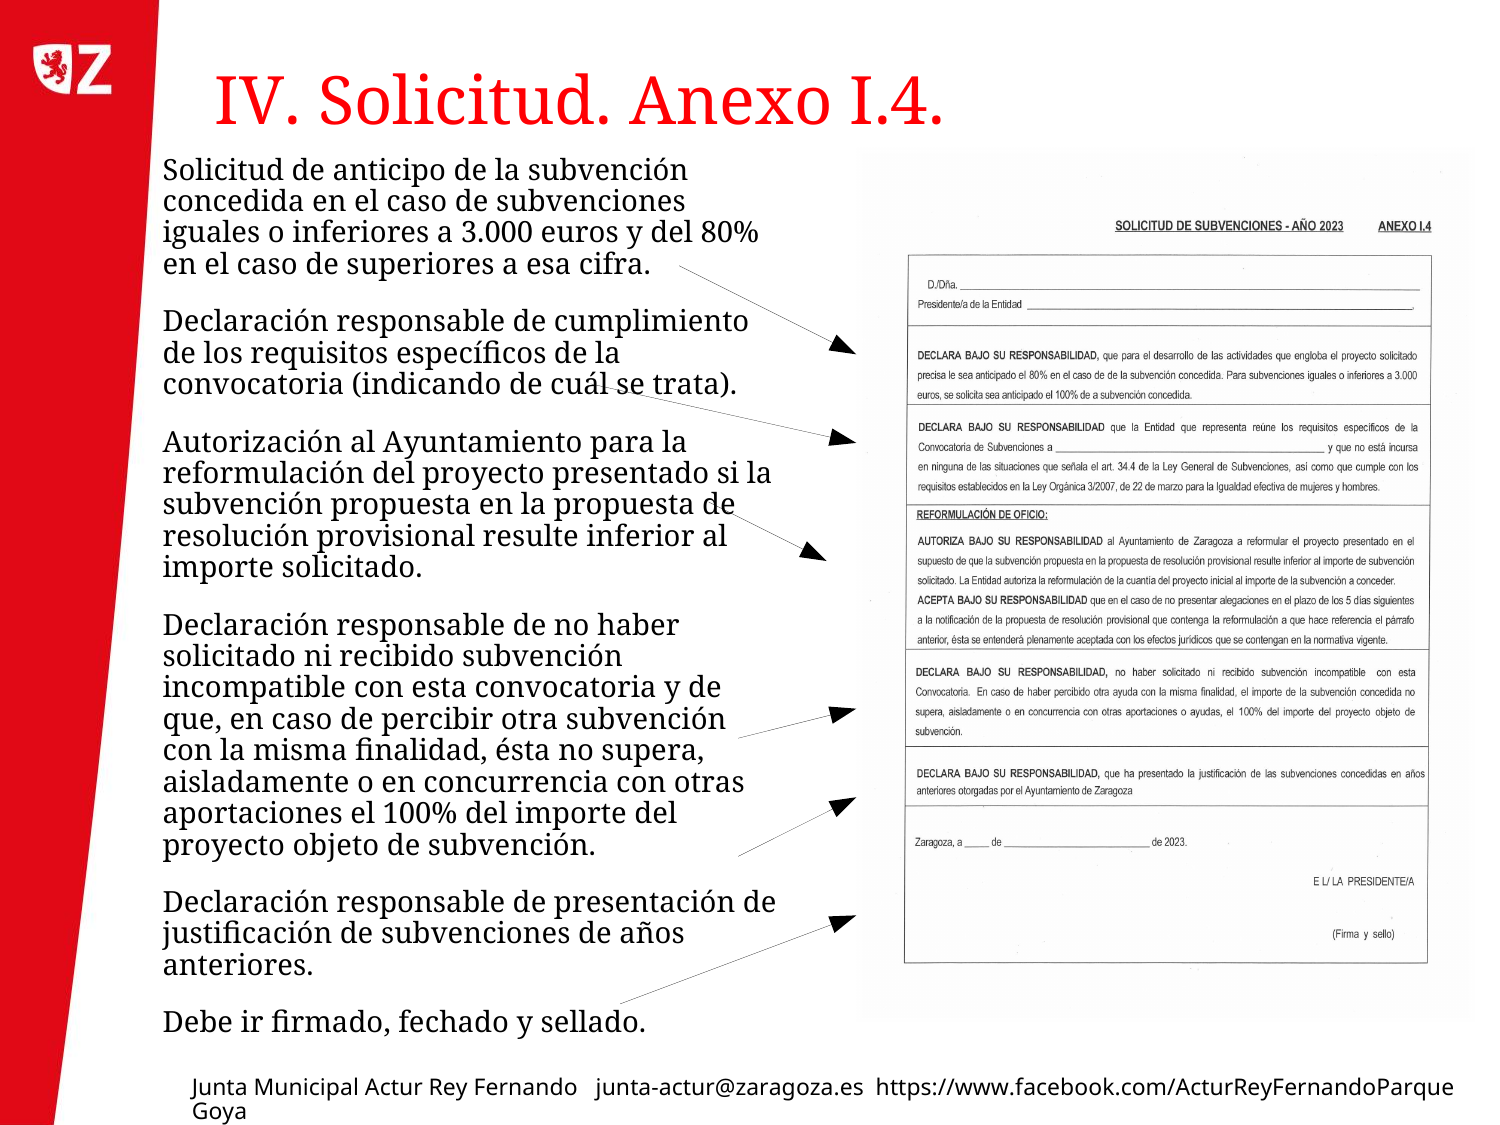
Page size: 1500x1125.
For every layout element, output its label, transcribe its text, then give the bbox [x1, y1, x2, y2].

picture [856, 147, 1475, 1022]
text_box IV. Solicitud. Anexo I.4. [199, 49, 1413, 146]
text_box Solicitud de anticipo de la subvención concedida en el caso de subvenciones iguales o inferiores a 3.000 euros y del 80% en el caso de superiores a esa cifra. Declaración responsable de cumplimiento de los requisitos específicos de la convocatoria (indicando de cuál se trata). Autorización al Ayuntamiento para la reformulación del proyecto presentado si la subvención propuesta en la propuesta de resolución provisional resulte inferior al importe solicitado. Declaración responsable de no haber solicitado ni recibido subvención incompatible con esta convocatoria y de que, en caso de percibir otra subvención con la misma finalidad, ésta no supera, aisladamente o en concurrencia con otras aportaciones el 100% del importe del proyecto objeto de subvención. Declaración responsable de presentación de justificación de subvenciones de años anteriores. Debe ir firmado, fechado y sellado. [147, 147, 798, 1019]
picture [0, 0, 160, 1125]
